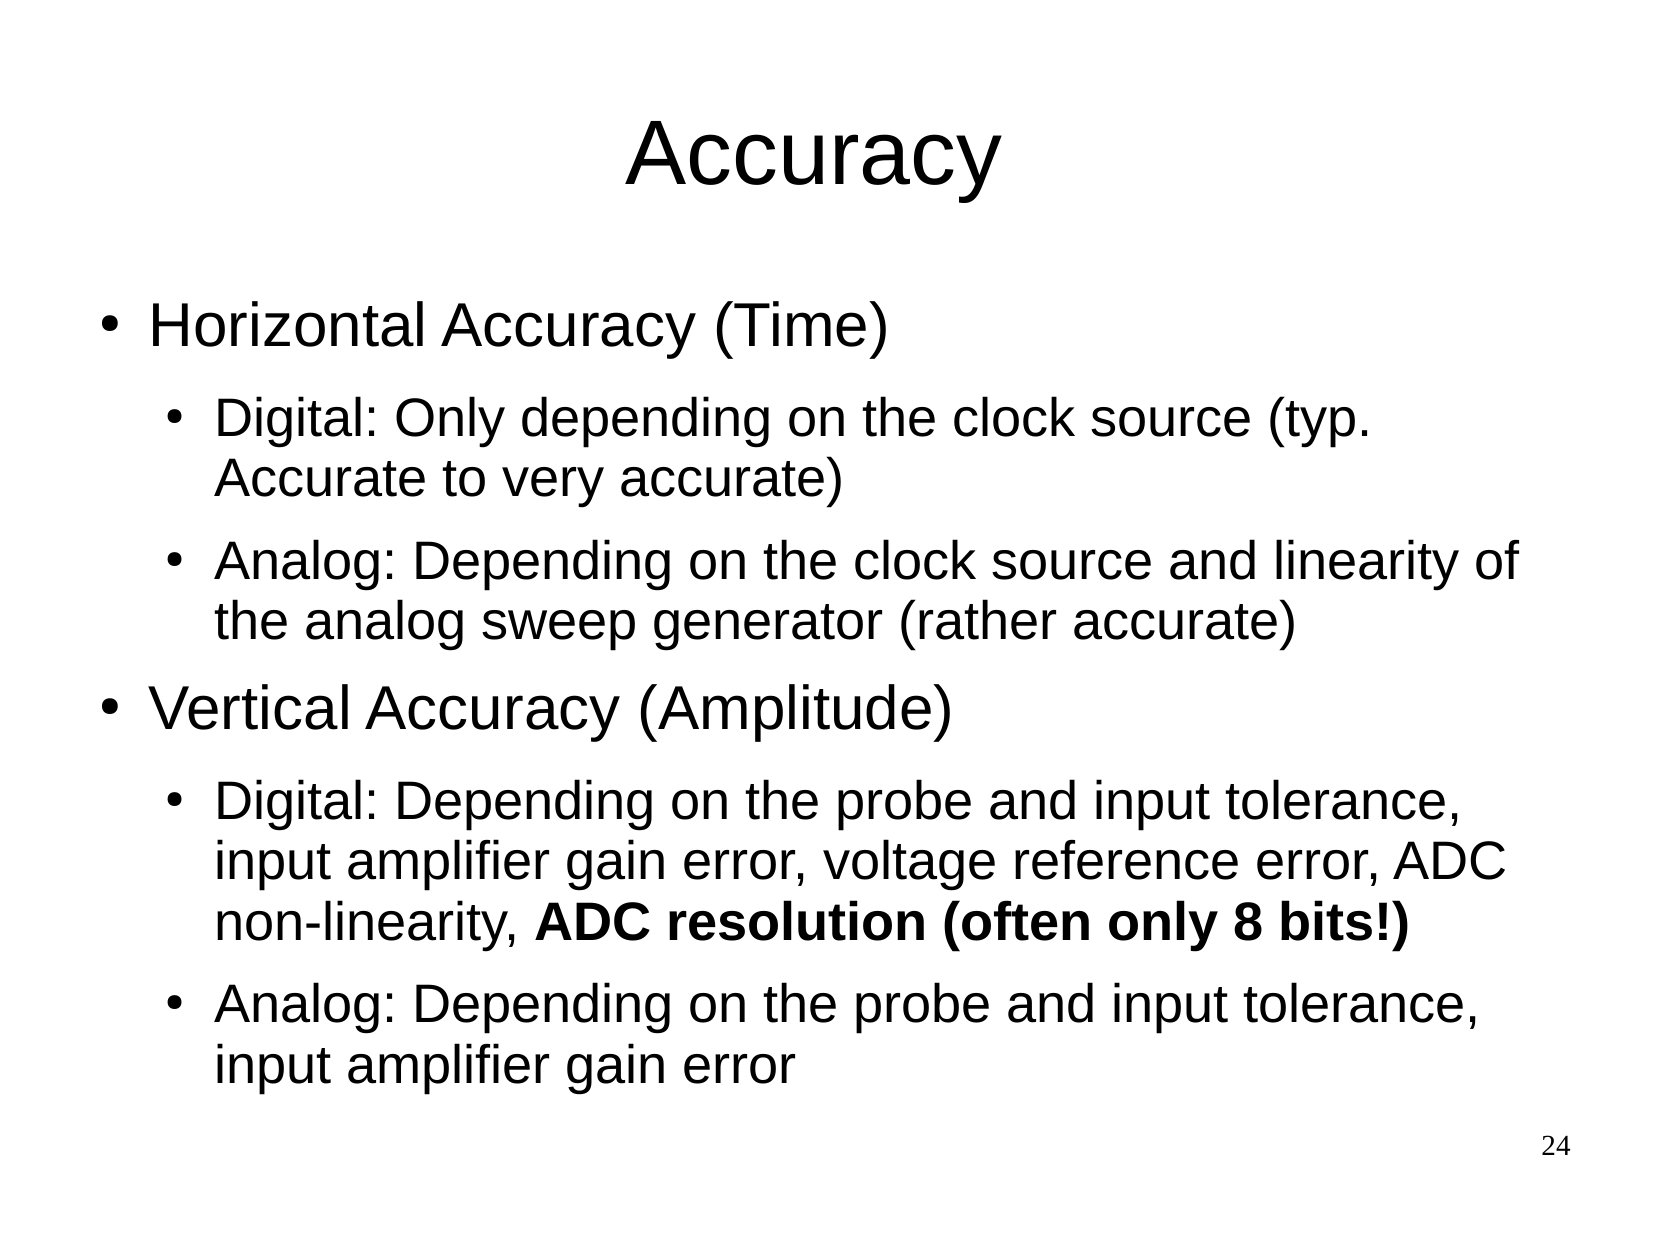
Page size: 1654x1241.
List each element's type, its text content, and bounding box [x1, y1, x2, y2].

list Horizontal Accuracy (Time) Digital: Only depending on the clock source (typ. Accurate to very accurate) Analog: Depending on the clock source and linearity of the analog sweep generator (rather accurate) Vertical Accuracy (Amplitude) Digital: Depending on the probe and input tolerance, input amplifier gain error, voltage reference error, ADC non-linearity, ADC resolution (often only 8 bits!) Analog: Depending on the probe and input tolerance, input amplifier gain error [82, 290, 1571, 1109]
title Accuracy [82, 49, 1571, 257]
